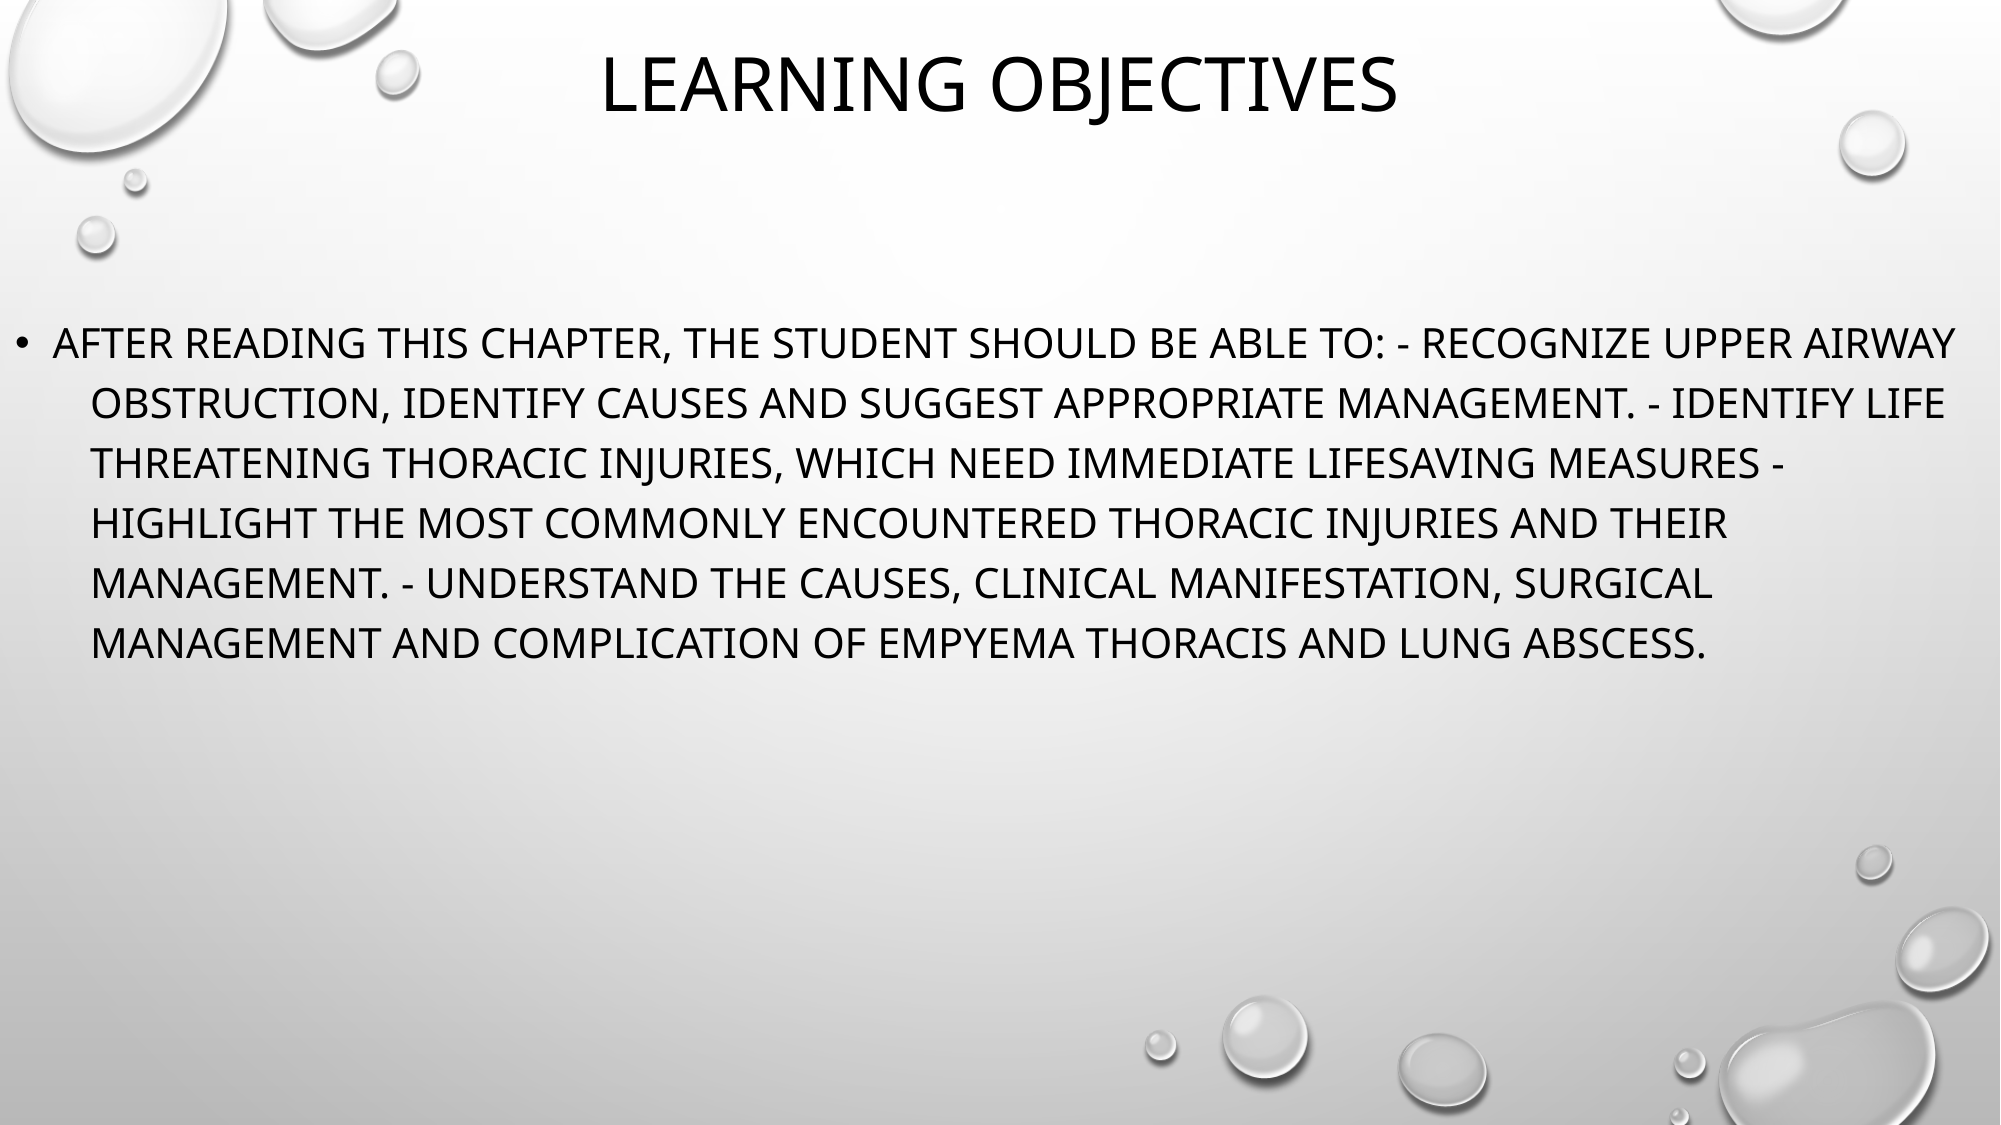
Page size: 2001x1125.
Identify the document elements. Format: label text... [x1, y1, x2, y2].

list After reading this chapter, the student should be able to: - Recognize upper airway obstruction, identify causes and suggest appropriate management. - Identify life threatening thoracic injuries, which need immediate lifesaving measures - Highlight the most commonly encountered thoracic injuries and their management. - Understand the causes, clinical manifestation, surgical management and complication of empyema thoracis and lung abscess. [0, 228, 2000, 1125]
title Learning Objectives [0, 0, 2000, 175]
